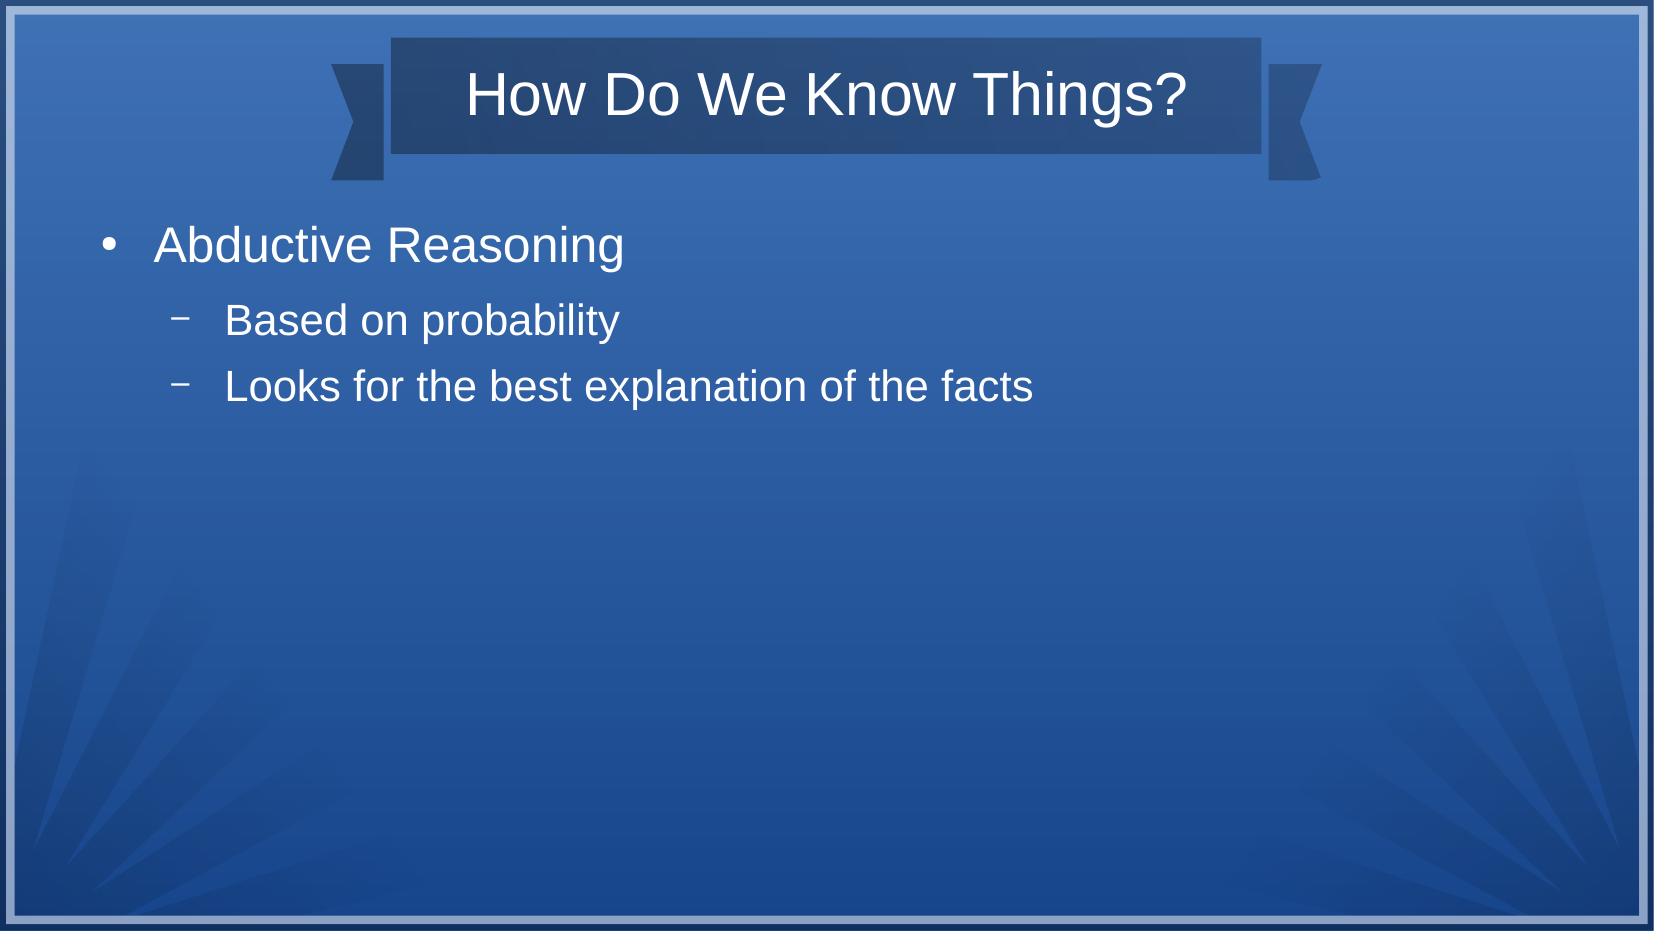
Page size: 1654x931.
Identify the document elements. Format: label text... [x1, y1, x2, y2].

list Abductive Reasoning Based on probability Looks for the best explanation of the facts [82, 217, 1571, 758]
title How Do We Know Things? [389, 35, 1264, 154]
